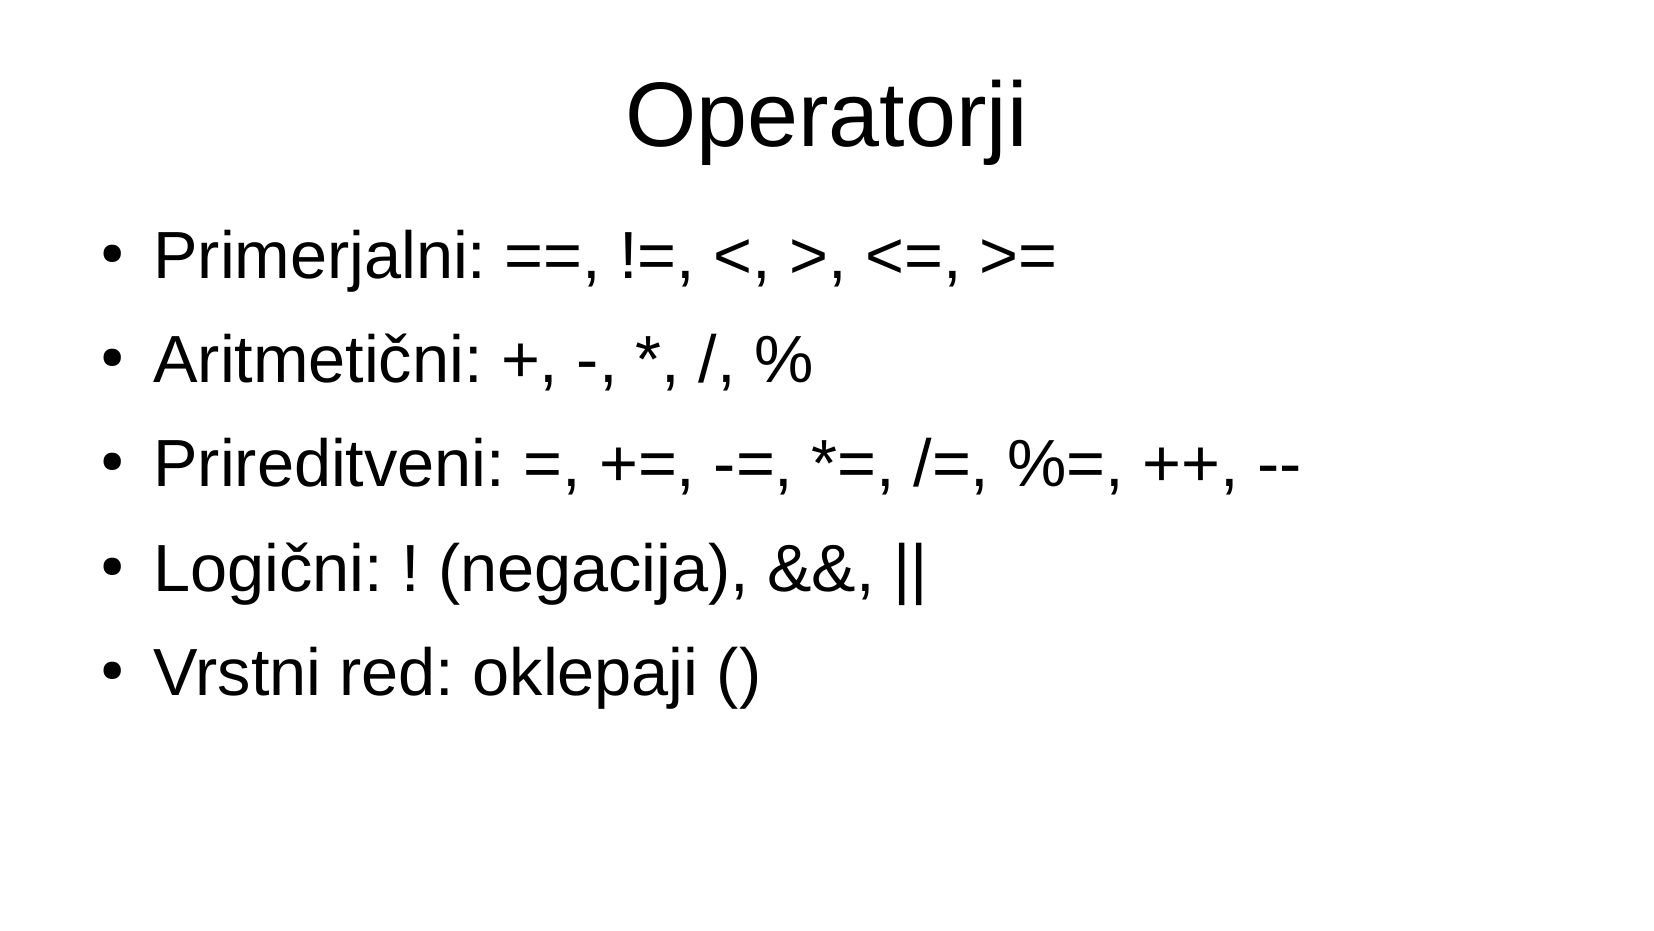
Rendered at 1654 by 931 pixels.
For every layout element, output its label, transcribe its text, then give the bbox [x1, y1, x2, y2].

list Primerjalni: ==, !=, <, >, <=, >= Aritmetični: +, -, *, /, % Prireditveni: =, +=, -=, *=, /=, %=, ++, -- Logični: ! (negacija), &&, || Vrstni red: oklepaji () [82, 217, 1571, 758]
title Operatorji [82, 37, 1571, 193]
